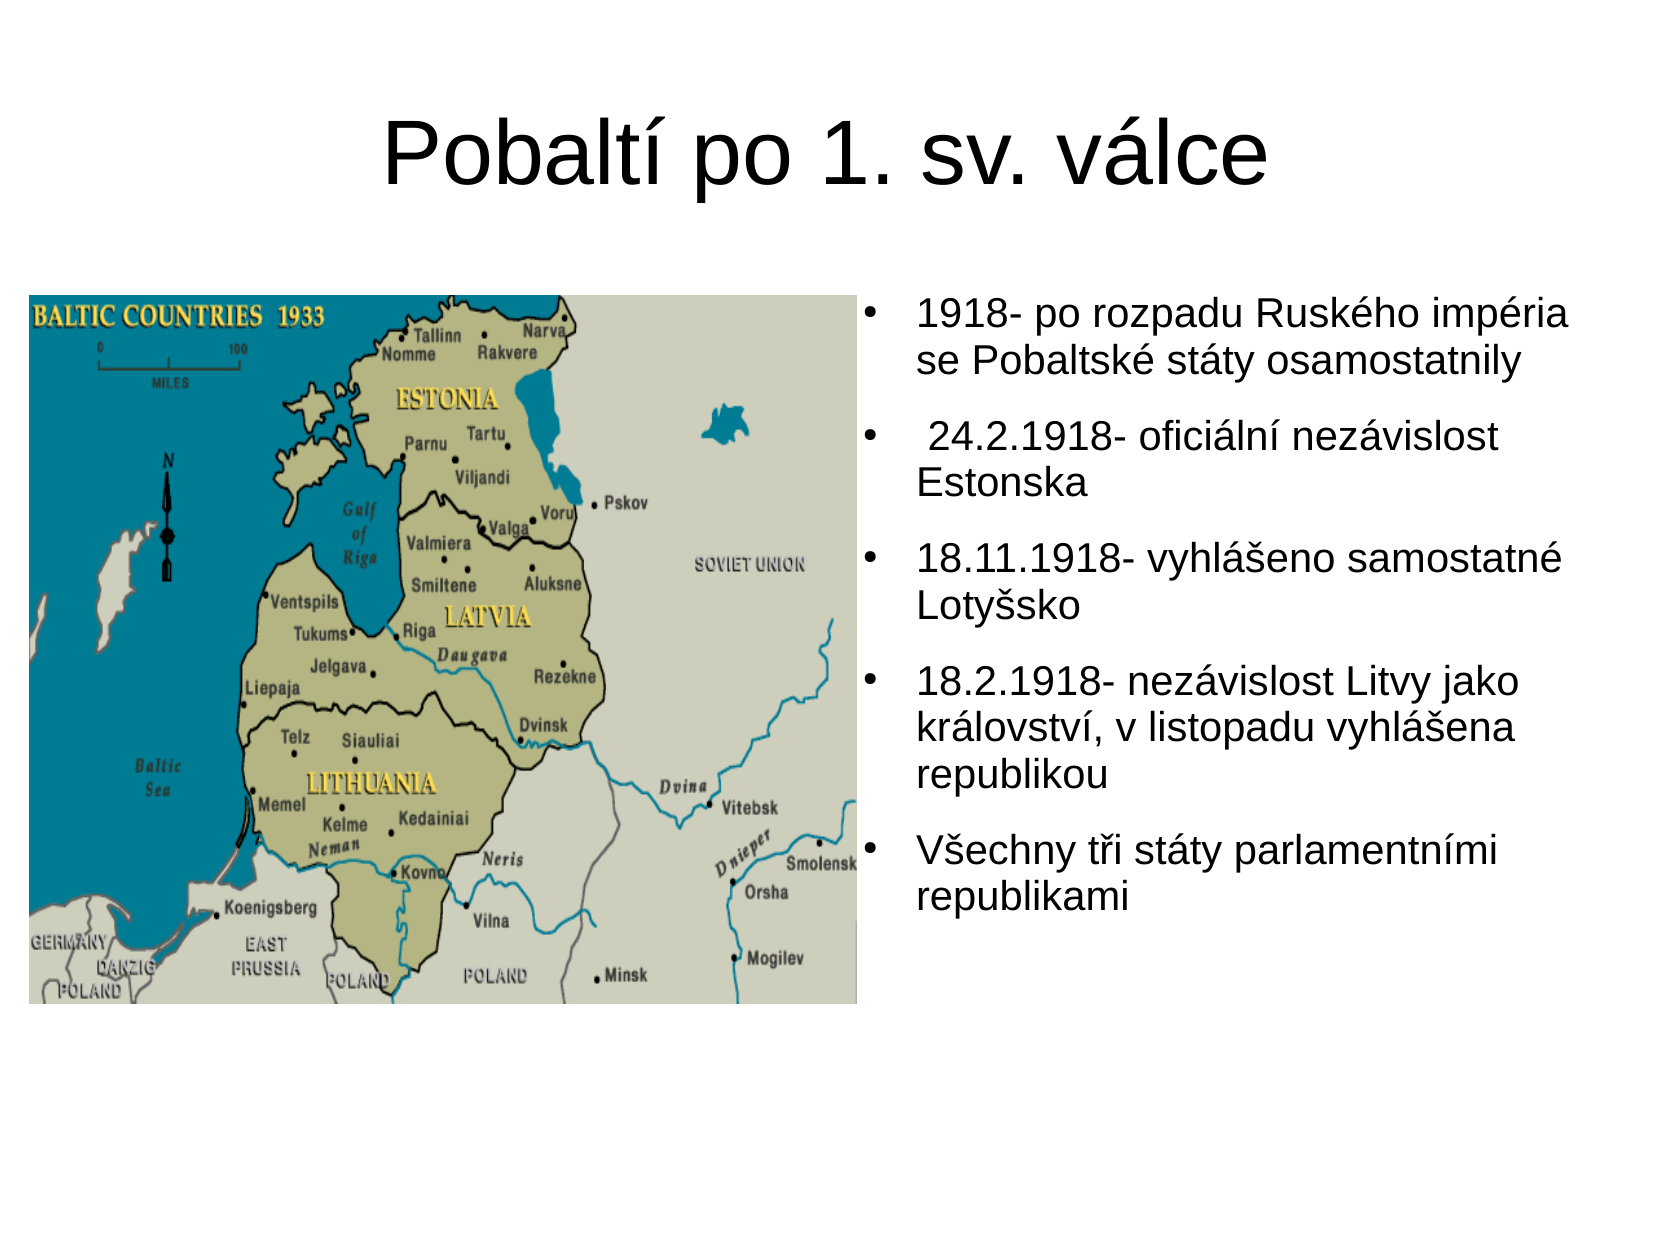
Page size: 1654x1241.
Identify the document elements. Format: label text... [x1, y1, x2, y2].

title Pobaltí po 1. sv. válce [82, 49, 1571, 257]
picture [29, 295, 845, 1004]
list 1918- po rozpadu Ruského impéria se Pobaltské státy osamostatnily 24.2.1918- oficiální nezávislost Estonska 18.11.1918- vyhlášeno samostatné Lotyšsko 18.2.1918- nezávislost Litvy jako království, v listopadu vyhlášena republikou Všechny tři státy parlamentními republikami [845, 290, 1572, 1109]
